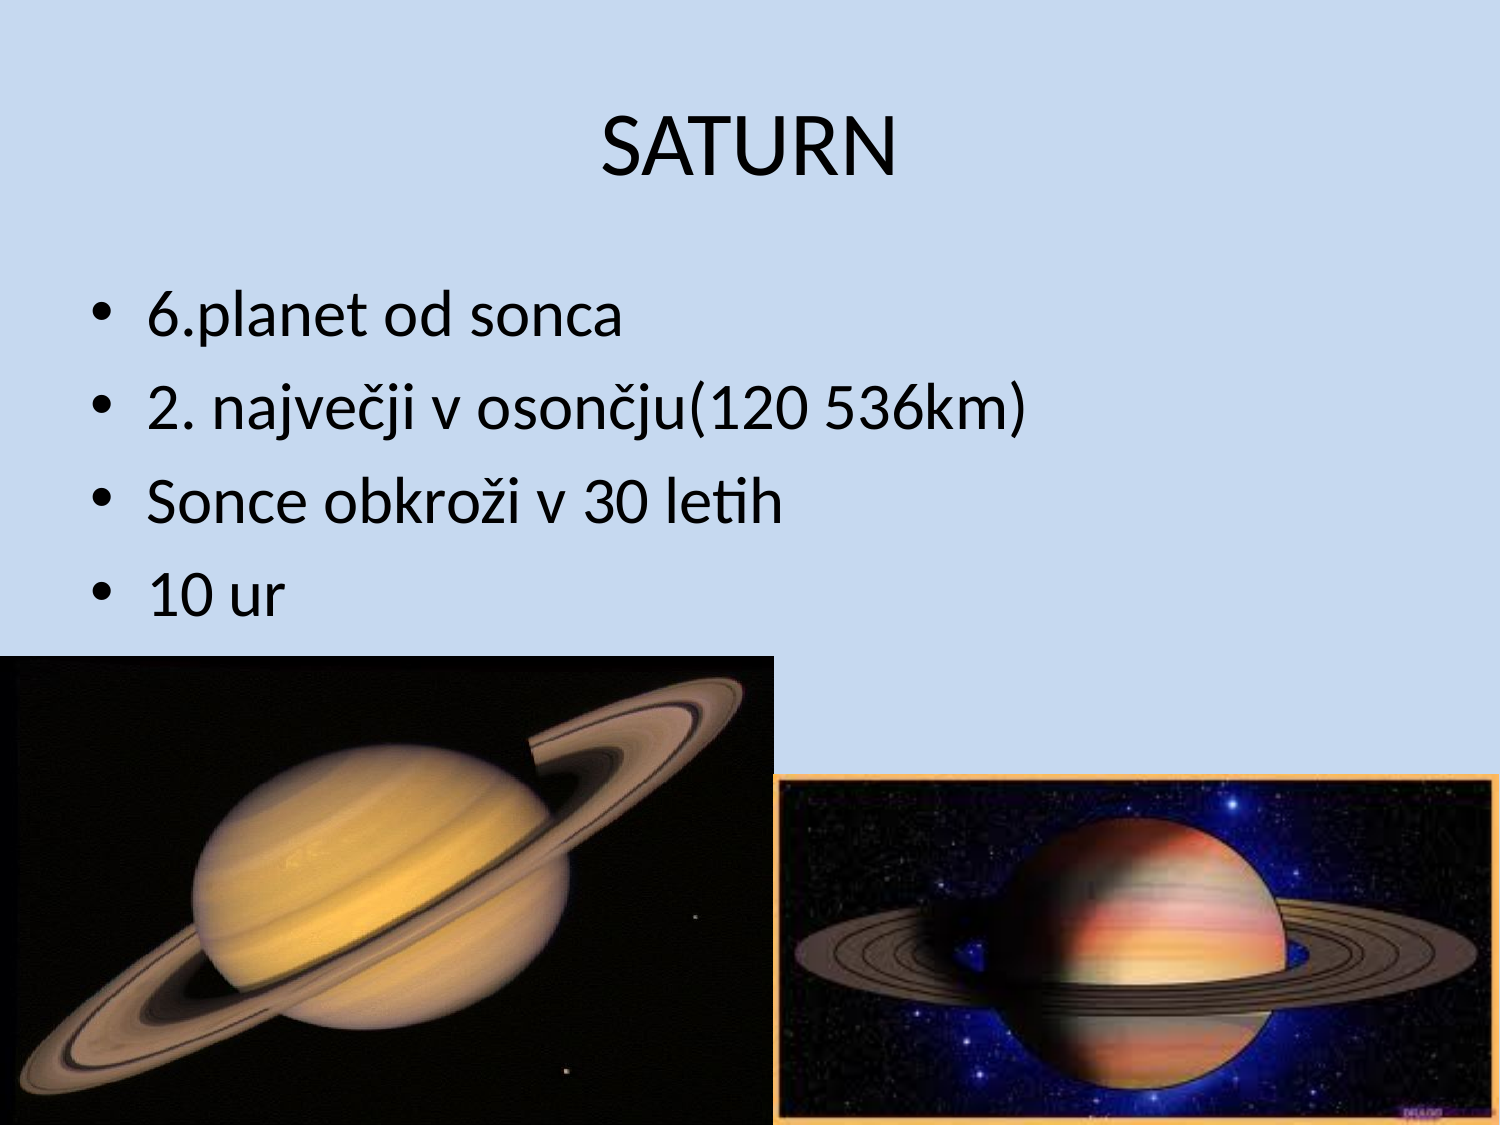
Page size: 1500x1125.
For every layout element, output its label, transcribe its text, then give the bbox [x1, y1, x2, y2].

picture [0, 656, 1499, 1125]
title SATURN [75, 45, 1425, 233]
list 6.planet od sonca 2. največji v osončju(120 536km) Sonce obkroži v 30 letih 10 ur [75, 262, 1425, 774]
